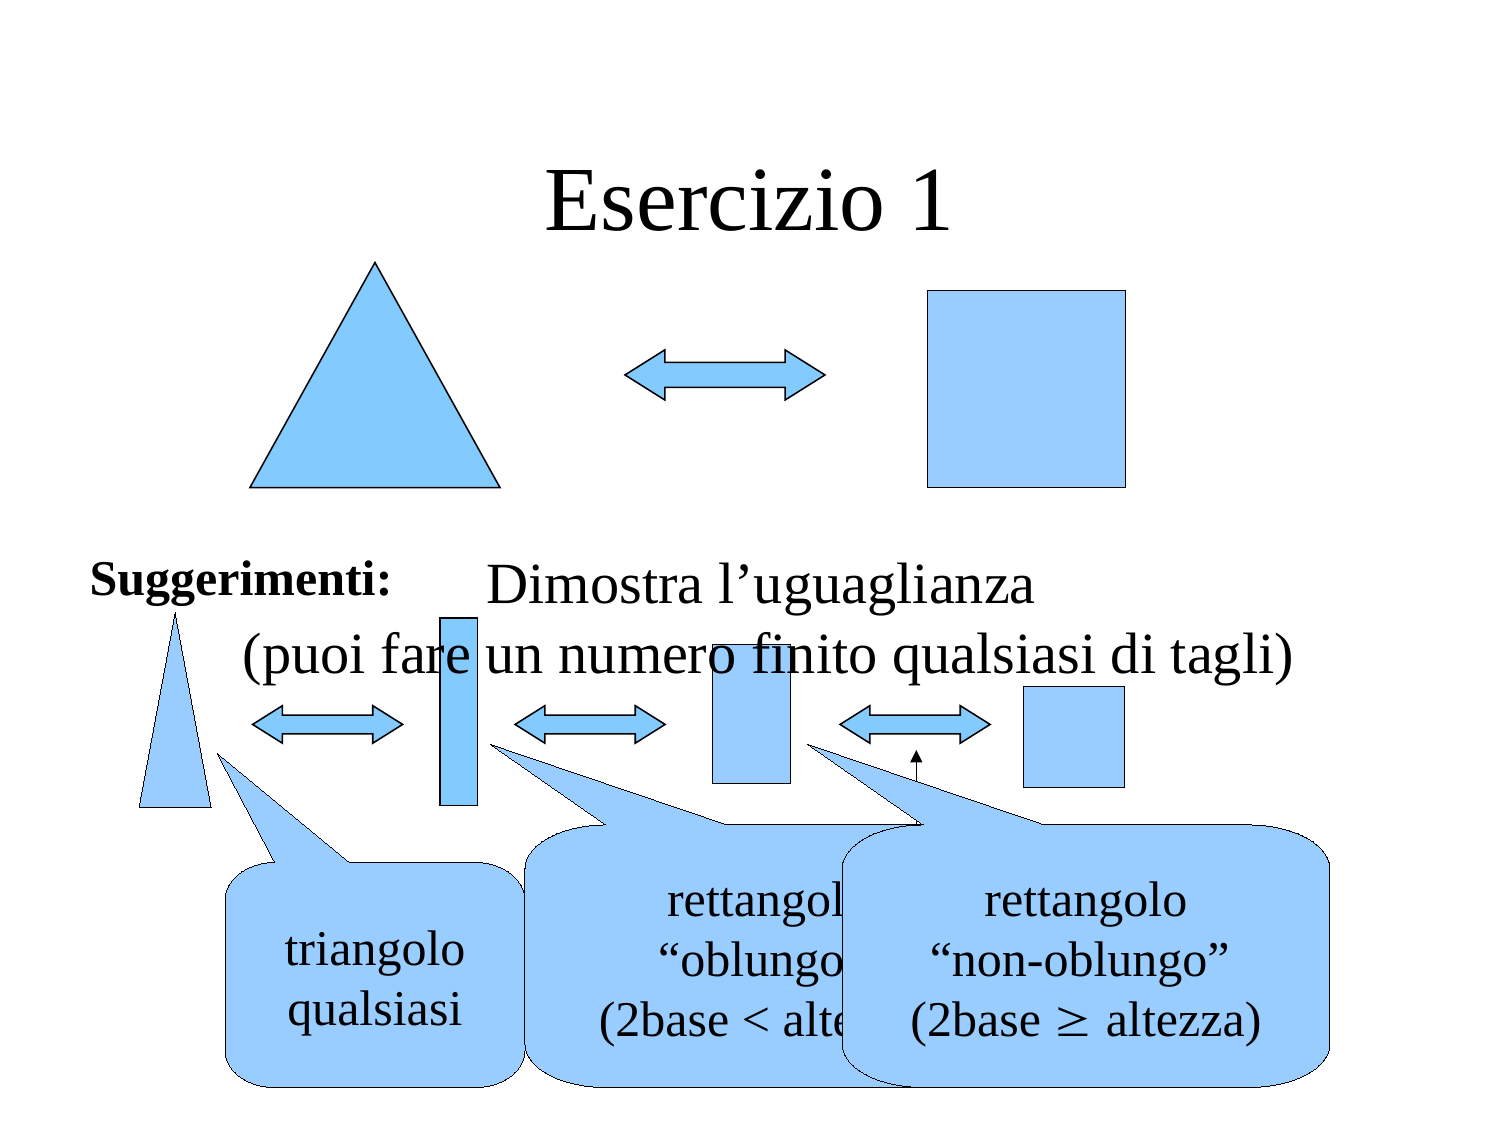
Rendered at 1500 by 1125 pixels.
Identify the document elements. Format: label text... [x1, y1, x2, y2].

title Esercizio 1 [112, 99, 1388, 288]
text_box [440, 693, 478, 806]
text_box [249, 262, 500, 488]
text_box triangolo qualsiasi [217, 753, 525, 1088]
text_box Dimostra l’uguaglianza (puoi fare un numero finito qualsiasi di tagli) [162, 537, 1375, 693]
text_box [139, 683, 212, 808]
text_box rettangolo “oblungo” (2base < altezza) [490, 744, 920, 1088]
text_box [515, 705, 666, 744]
text_box [712, 693, 791, 784]
text_box [252, 705, 403, 744]
text_box [840, 705, 991, 744]
text_box [624, 349, 826, 400]
text_box Suggerimenti: [74, 537, 162, 613]
text_box [1023, 693, 1125, 788]
text_box [927, 290, 1126, 488]
text_box rettangolo “non-oblungo” (2base  altezza) [807, 744, 1330, 1088]
